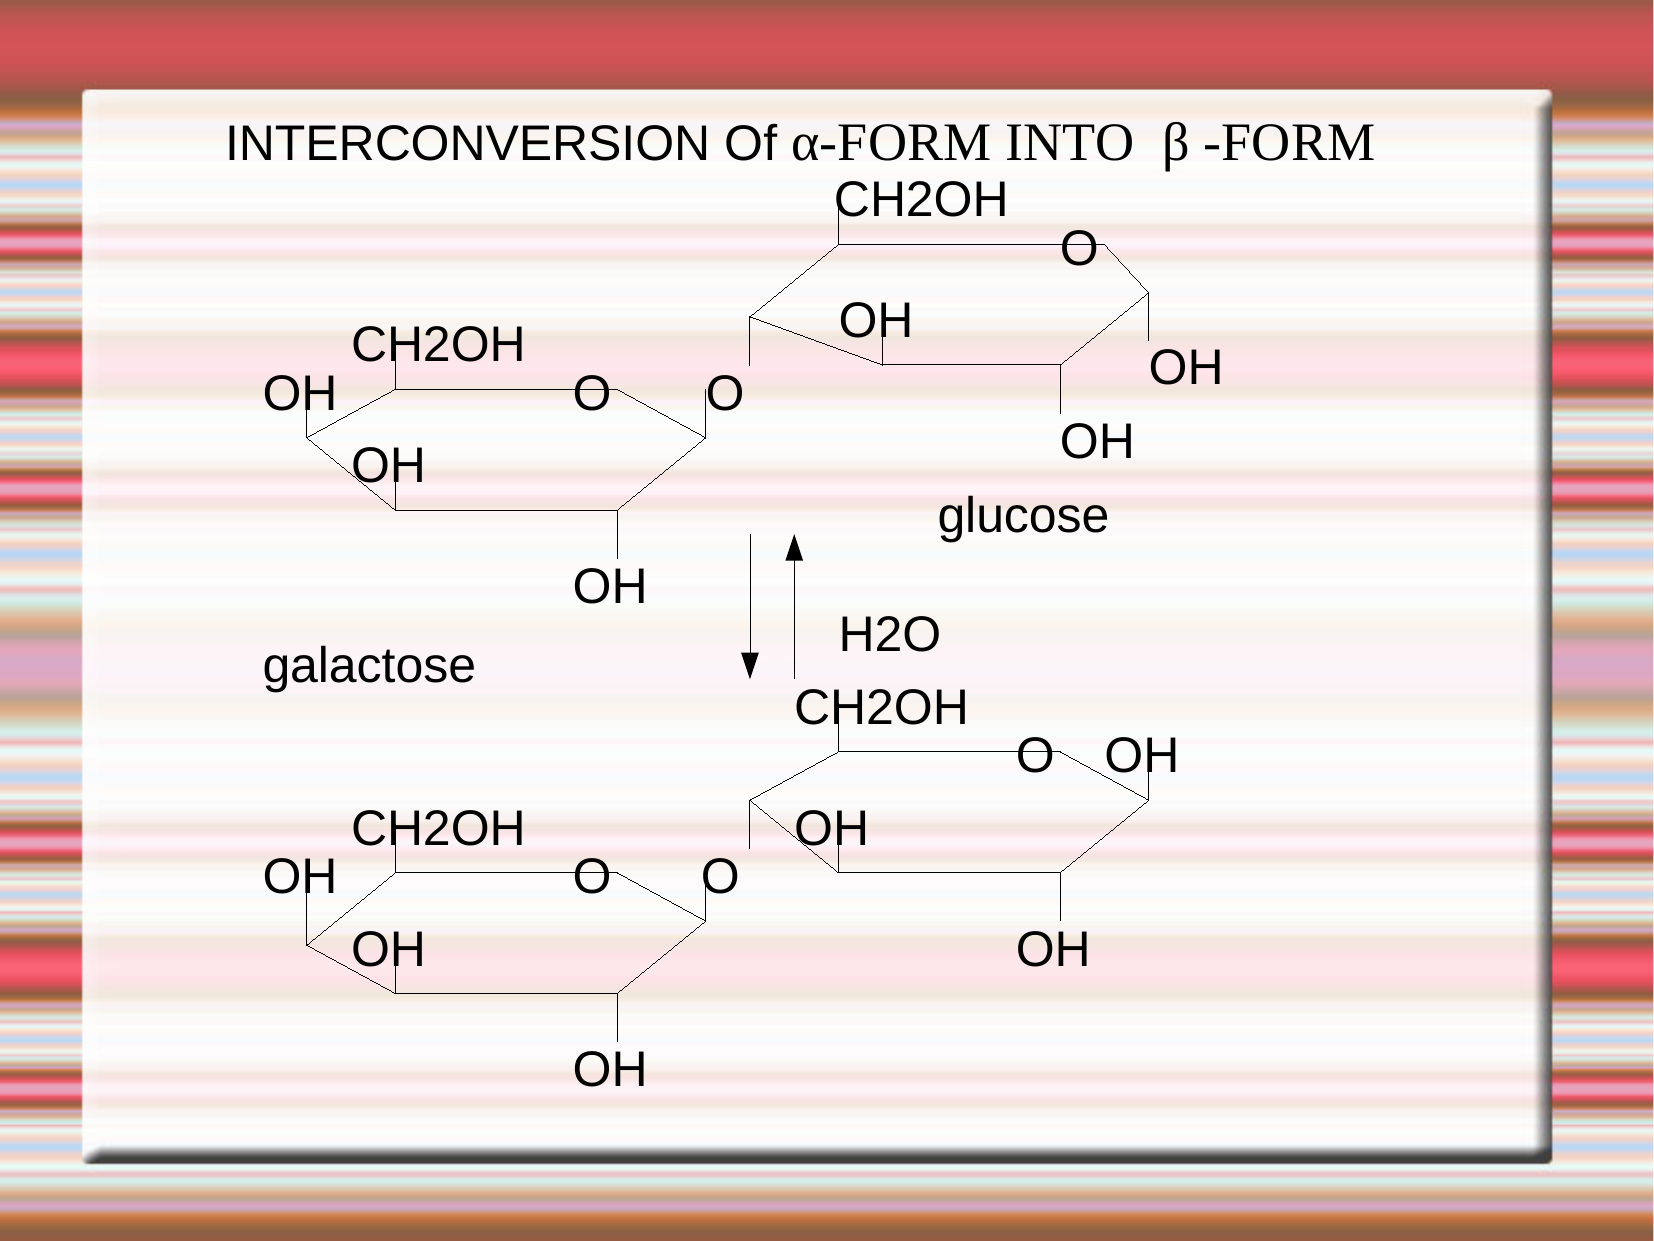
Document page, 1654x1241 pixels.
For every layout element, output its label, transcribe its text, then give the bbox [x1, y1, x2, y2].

text_box INTERCONVERSION Of α-FORM INTO β -FORM [225, 112, 1376, 174]
text_box OH [1104, 727, 1194, 784]
text_box O [1015, 727, 1062, 784]
text_box OH [351, 920, 440, 977]
text_box O [572, 848, 619, 905]
text_box OH [794, 799, 883, 856]
picture [0, 0, 1654, 1241]
text_box OH [572, 1041, 662, 1098]
text_box OH [838, 292, 928, 349]
text_box O [1060, 219, 1107, 276]
text_box OH [1015, 920, 1105, 977]
text_box OH [262, 848, 352, 905]
text_box CH2OH [834, 174, 1041, 284]
text_box O [705, 364, 752, 421]
text_box OH [1060, 413, 1149, 470]
text_box CH2OH [351, 799, 558, 856]
text_box OH [572, 558, 662, 615]
text_box OH [262, 364, 352, 421]
text_box CH2OH [351, 316, 558, 373]
text_box O [572, 364, 619, 421]
text_box CH2OH [794, 679, 1001, 735]
text_box O [700, 848, 748, 905]
text_box galactose [262, 637, 477, 694]
text_box OH [351, 437, 440, 494]
text_box glucose [937, 487, 1110, 544]
text_box OH [1148, 339, 1238, 396]
text_box H2O [838, 606, 961, 663]
